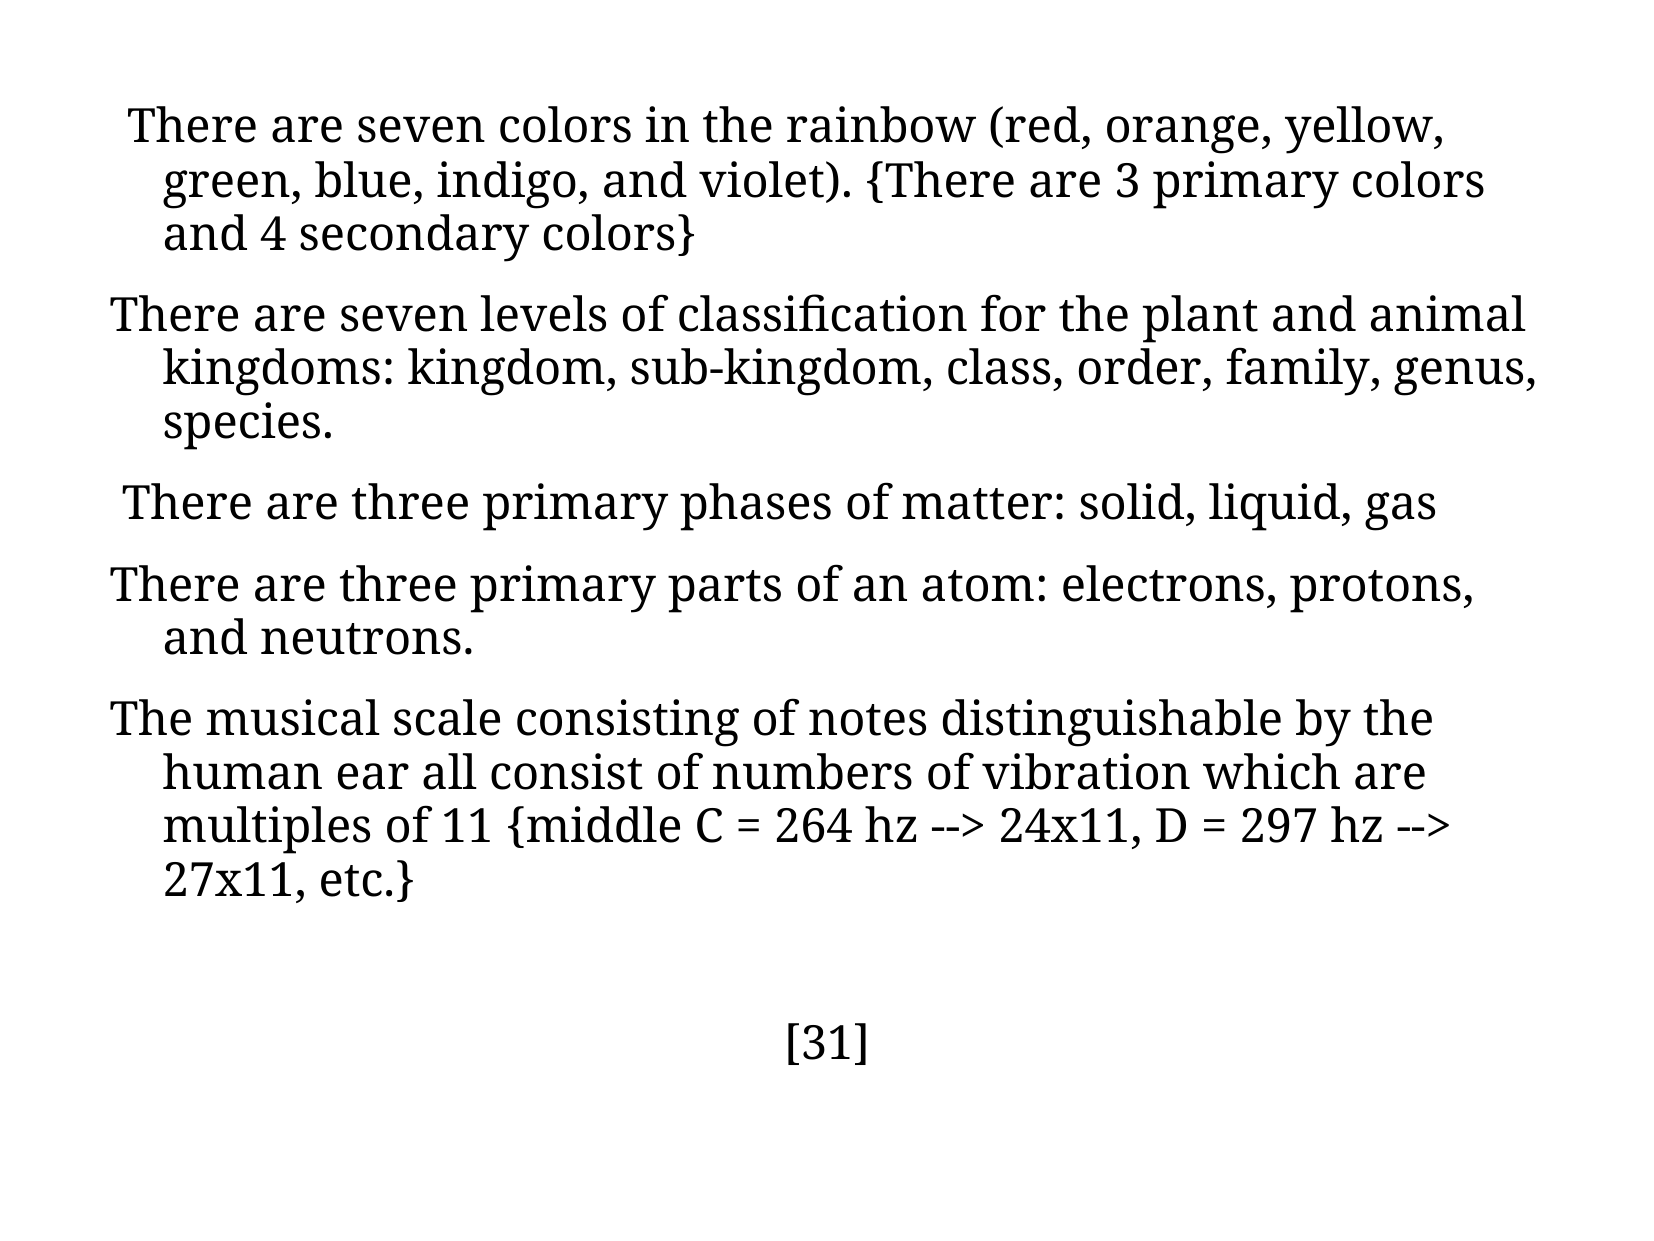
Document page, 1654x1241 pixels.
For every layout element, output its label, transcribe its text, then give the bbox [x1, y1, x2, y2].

list There are seven colors in the rainbow (red, orange, yellow, green, blue, indigo, and violet). {There are 3 primary colors and 4 secondary colors} There are seven levels of classification for the plant and animal kingdoms: kingdom, sub-kingdom, class, order, family, genus, species. There are three primary phases of matter: solid, liquid, gas There are three primary parts of an atom: electrons, protons, and neutrons. The musical scale consisting of notes distinguishable by the human ear all consist of numbers of vibration which are multiples of 11 {middle C = 264 hz --> 24x11, D = 297 hz --> 27x11, etc.} [31] [56, 81, 1545, 1071]
